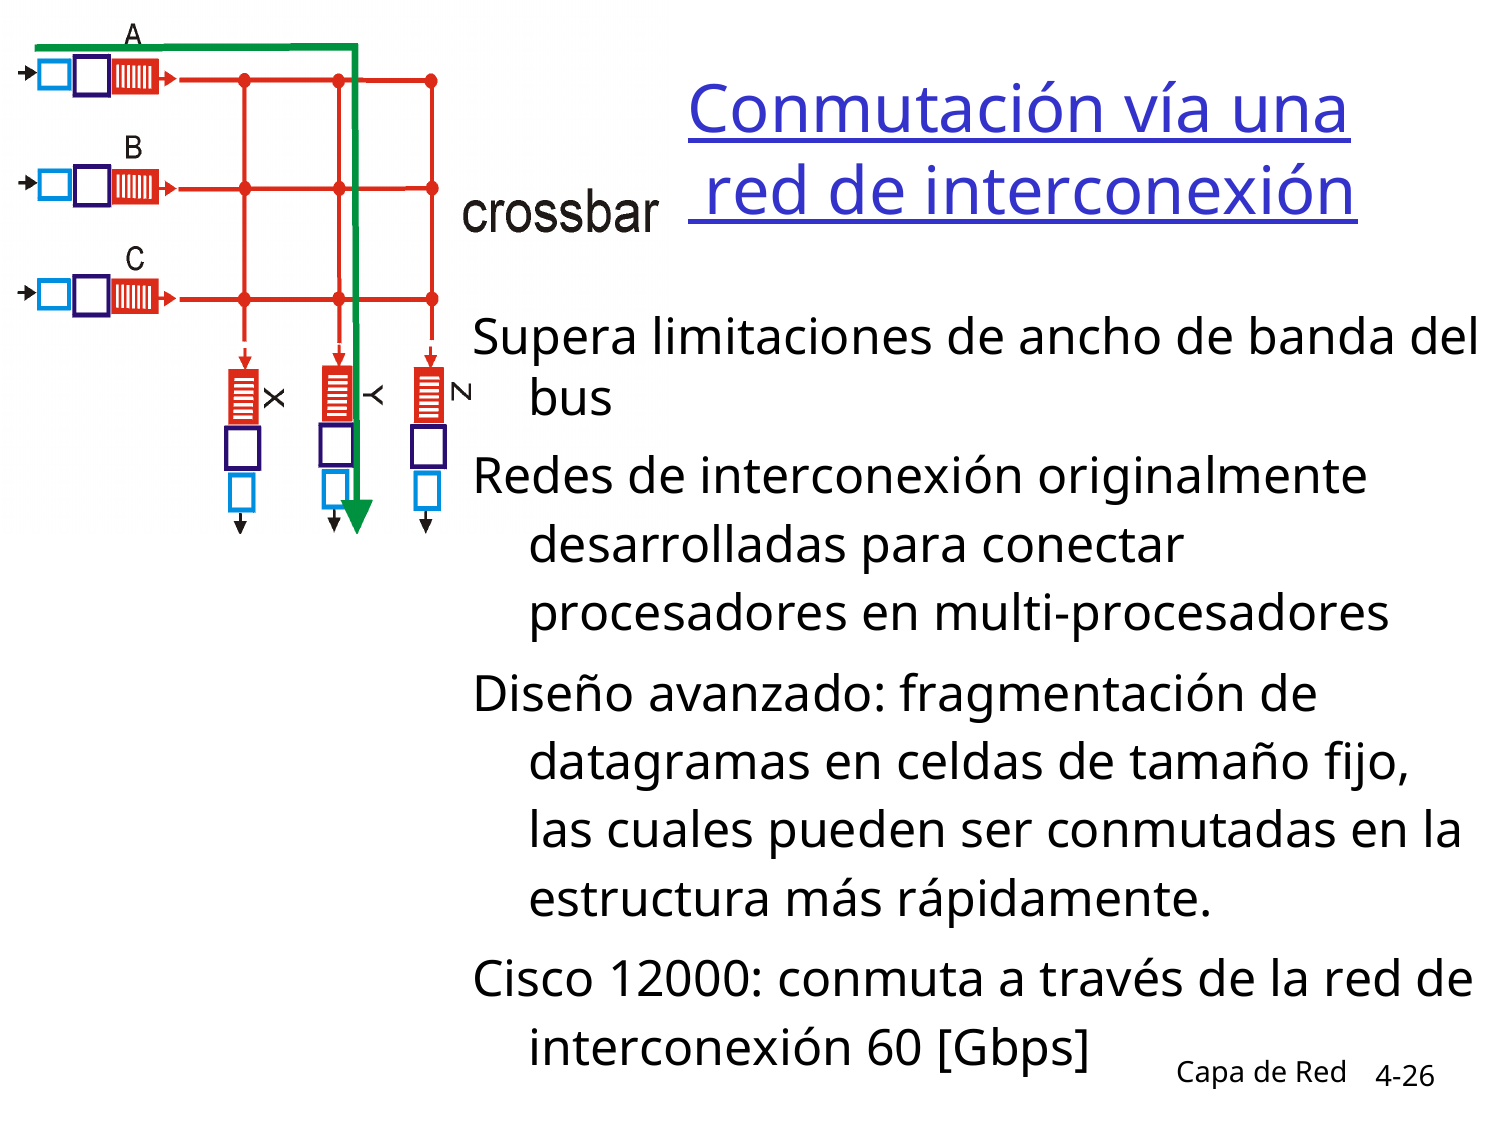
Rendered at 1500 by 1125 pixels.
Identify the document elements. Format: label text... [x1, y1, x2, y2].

list Supera limitaciones de ancho de banda del bus Redes de interconexión originalmente desarrolladas para conectar procesadores en multi-procesadores Diseño avanzado: fragmentación de datagramas en celdas de tamaño fijo, las cuales pueden ser conmutadas en la estructura más rápidamente. Cisco 12000: conmuta a través de la red de interconexión 60 [Gbps] [457, 297, 1500, 1125]
picture [0, 0, 669, 534]
title Conmutación vía una red de interconexión [672, 52, 1433, 246]
